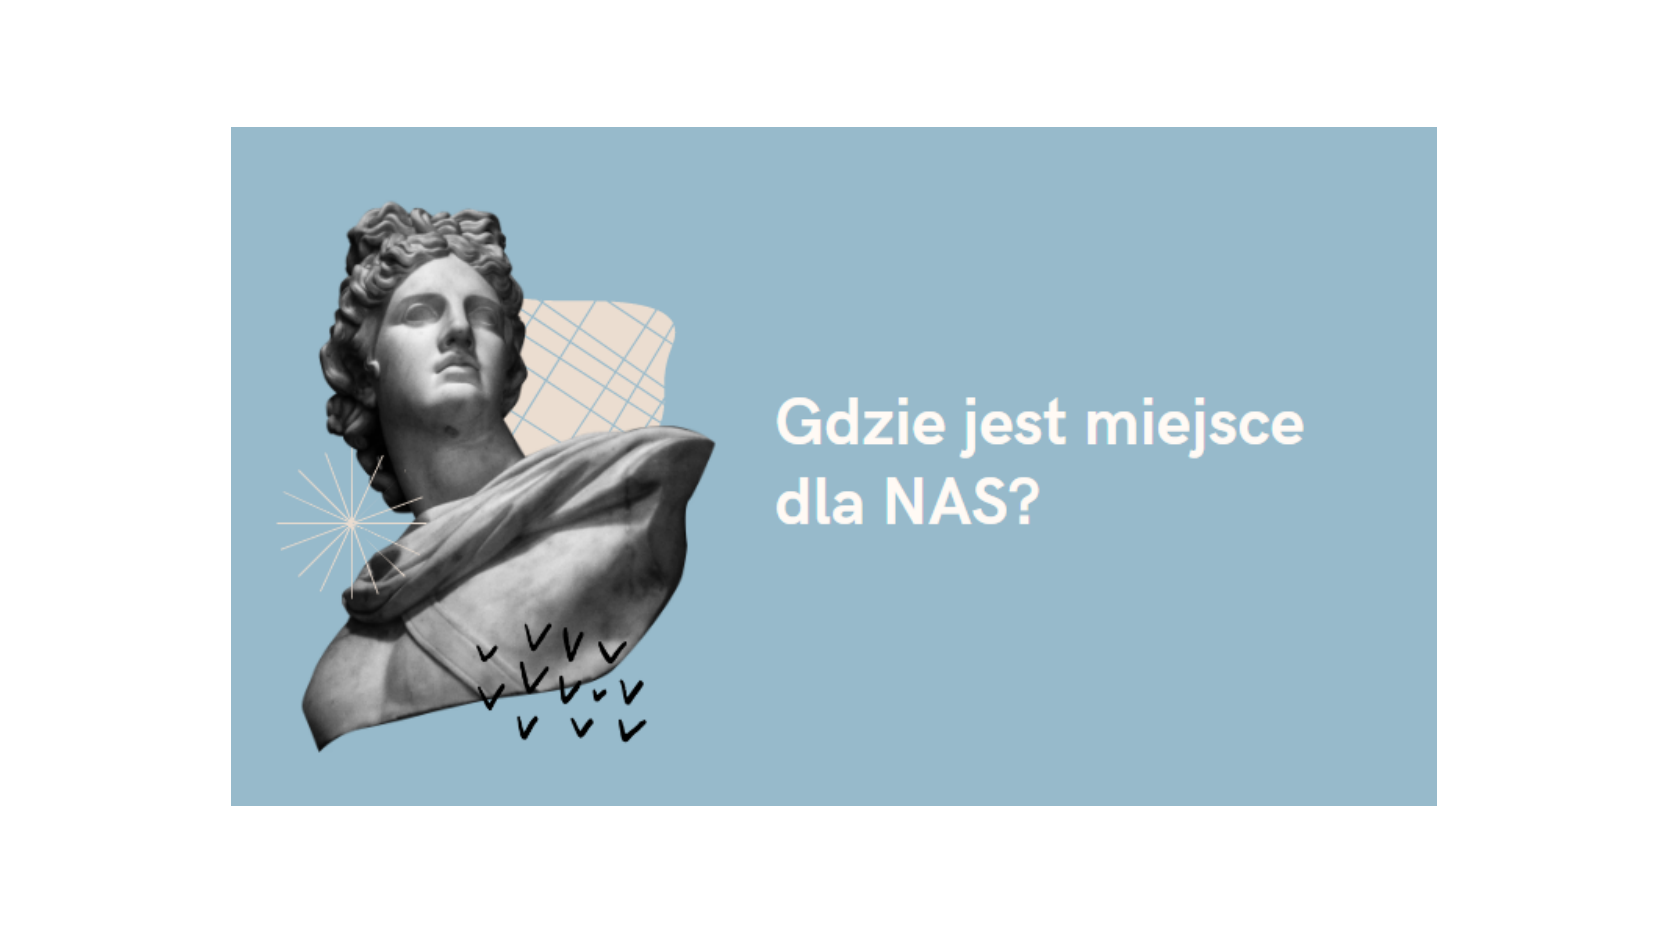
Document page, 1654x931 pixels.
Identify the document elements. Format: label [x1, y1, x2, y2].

picture [231, 127, 1437, 806]
